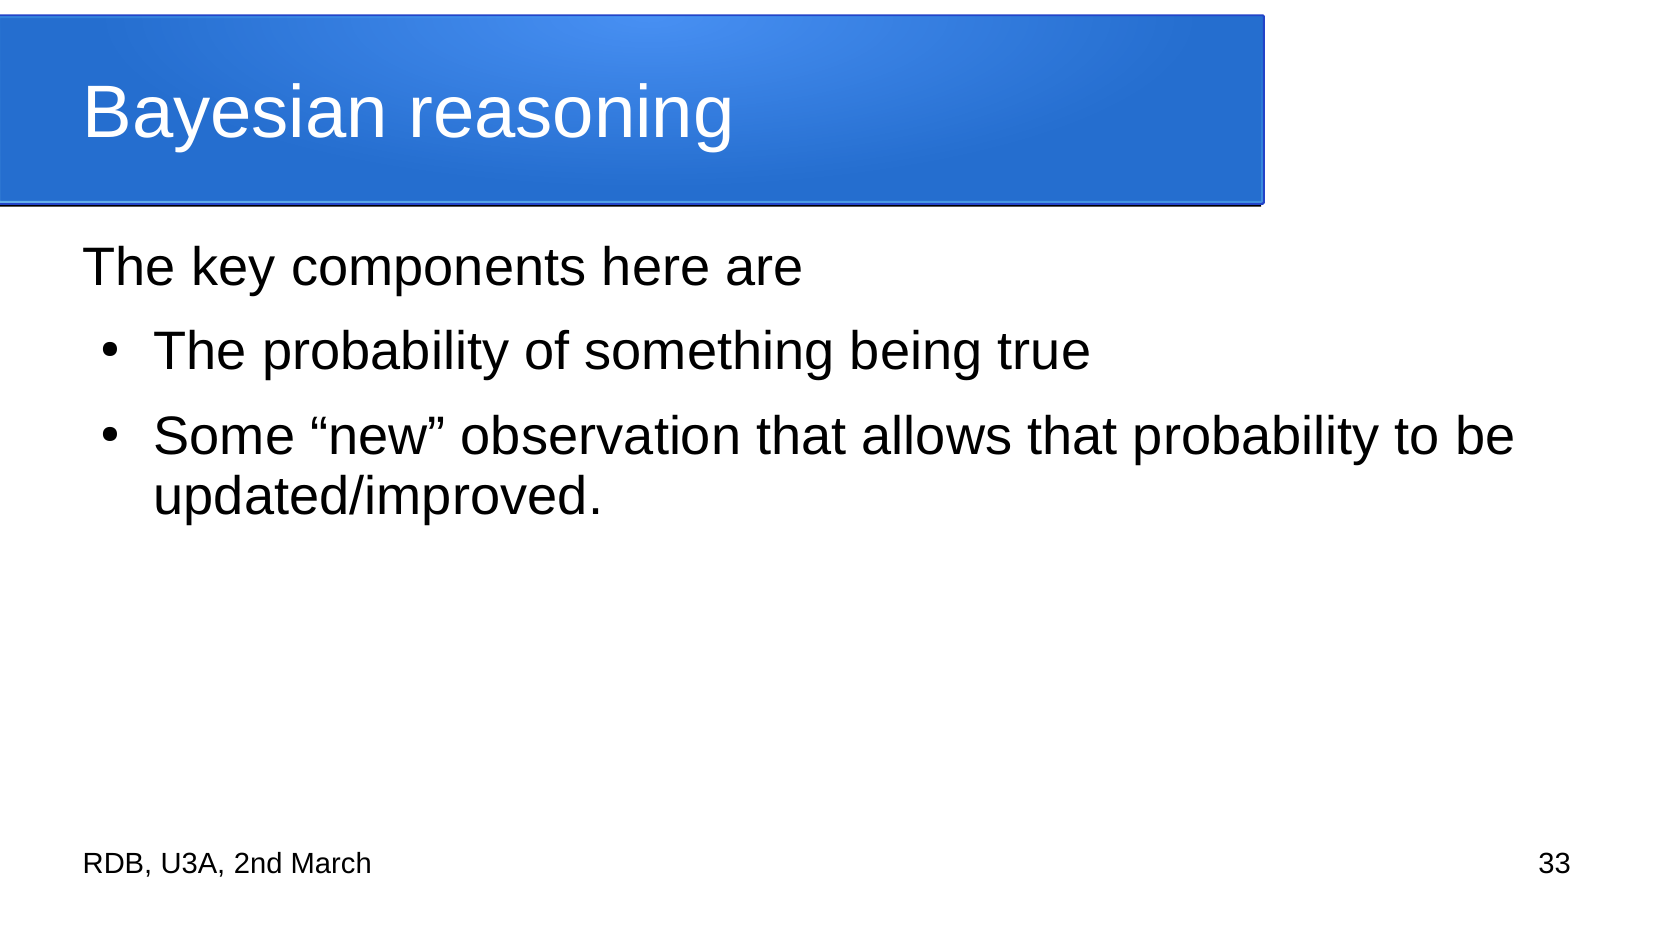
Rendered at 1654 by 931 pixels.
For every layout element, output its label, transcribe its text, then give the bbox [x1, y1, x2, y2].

title Bayesian reasoning [82, 35, 1235, 189]
list The key components here are The probability of something being true Some “new” observation that allows that probability to be updated/improved. [82, 236, 1619, 776]
